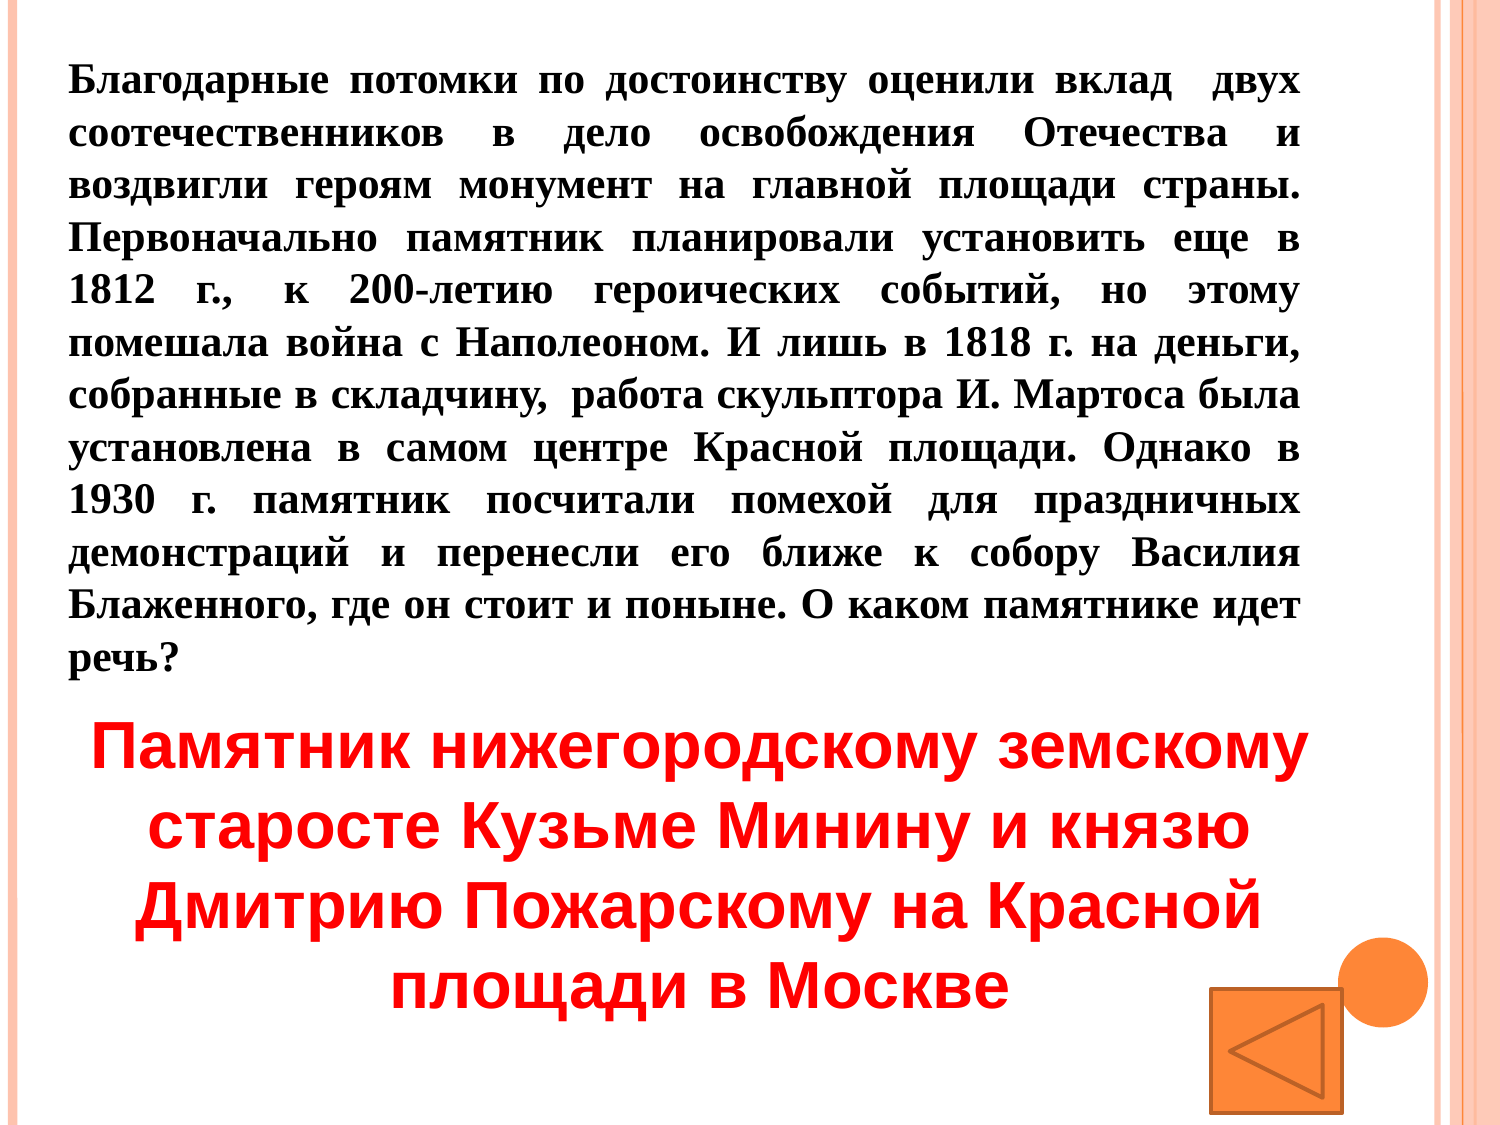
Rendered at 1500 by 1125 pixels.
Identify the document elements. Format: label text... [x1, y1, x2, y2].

text_box Благодарные потомки по достоинству оценили вклад двух соотечественников в дело освобождения Отечества и воздвигли героям монумент на главной площади страны. Первоначально памятник планировали установить еще в 1812 г., к 200-летию героических событий, но этому помешала война с Наполеоном. И лишь в 1818 г. на деньги, собранные в складчину, работа скульптора И. Мартоса была установлена в самом центре Красной площади. Однако в 1930 г. памятник посчитали помехой для праздничных демонстраций и перенесли его ближе к собору Василия Блаженного, где он стоит и поныне. О каком памятнике идет речь? [53, 43, 1316, 688]
text_box [1210, 1033, 1342, 1114]
text_box Памятник нижегородскому земскому старосте Кузьме Минину и князю Дмитрию Пожарскому на Красной площади в Москве [58, 694, 1342, 1033]
